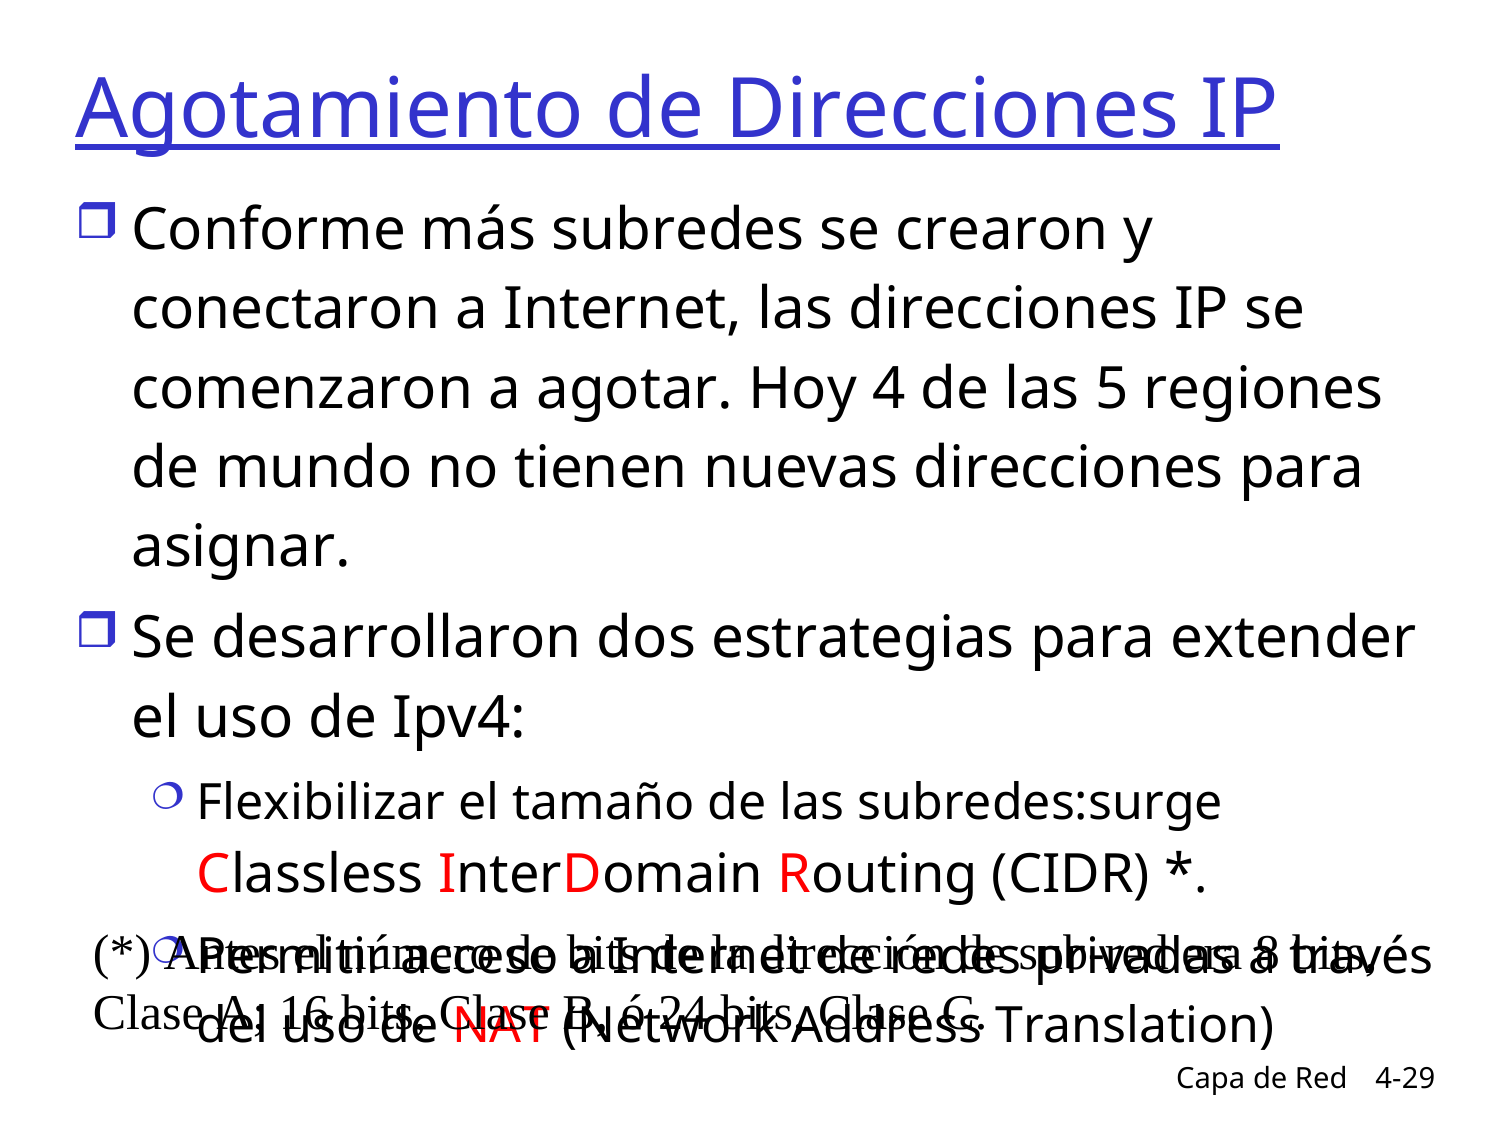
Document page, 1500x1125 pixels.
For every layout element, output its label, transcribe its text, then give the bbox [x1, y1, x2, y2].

title Agotamiento de Direcciones IP [75, 30, 1463, 181]
list Conforme más subredes se crearon y conectaron a Internet, las direcciones IP se comenzaron a agotar. Hoy 4 de las 5 regiones de mundo no tienen nuevas direcciones para asignar. Se desarrollaron dos estrategias para extender el uso de Ipv4: Flexibilizar el tamaño de las subredes:surge Classless InterDomain Routing (CIDR) *. Permitir acceso a Internet de redes privadas a través del uso de NAT (Network Address Translation) [75, 187, 1463, 991]
text_box (*) Antes el número de bits de la dirección de sub-red era 8 bits, Clase A; 16 bits, Clase B, ó 24 bits, Clase C. [78, 912, 1449, 1066]
